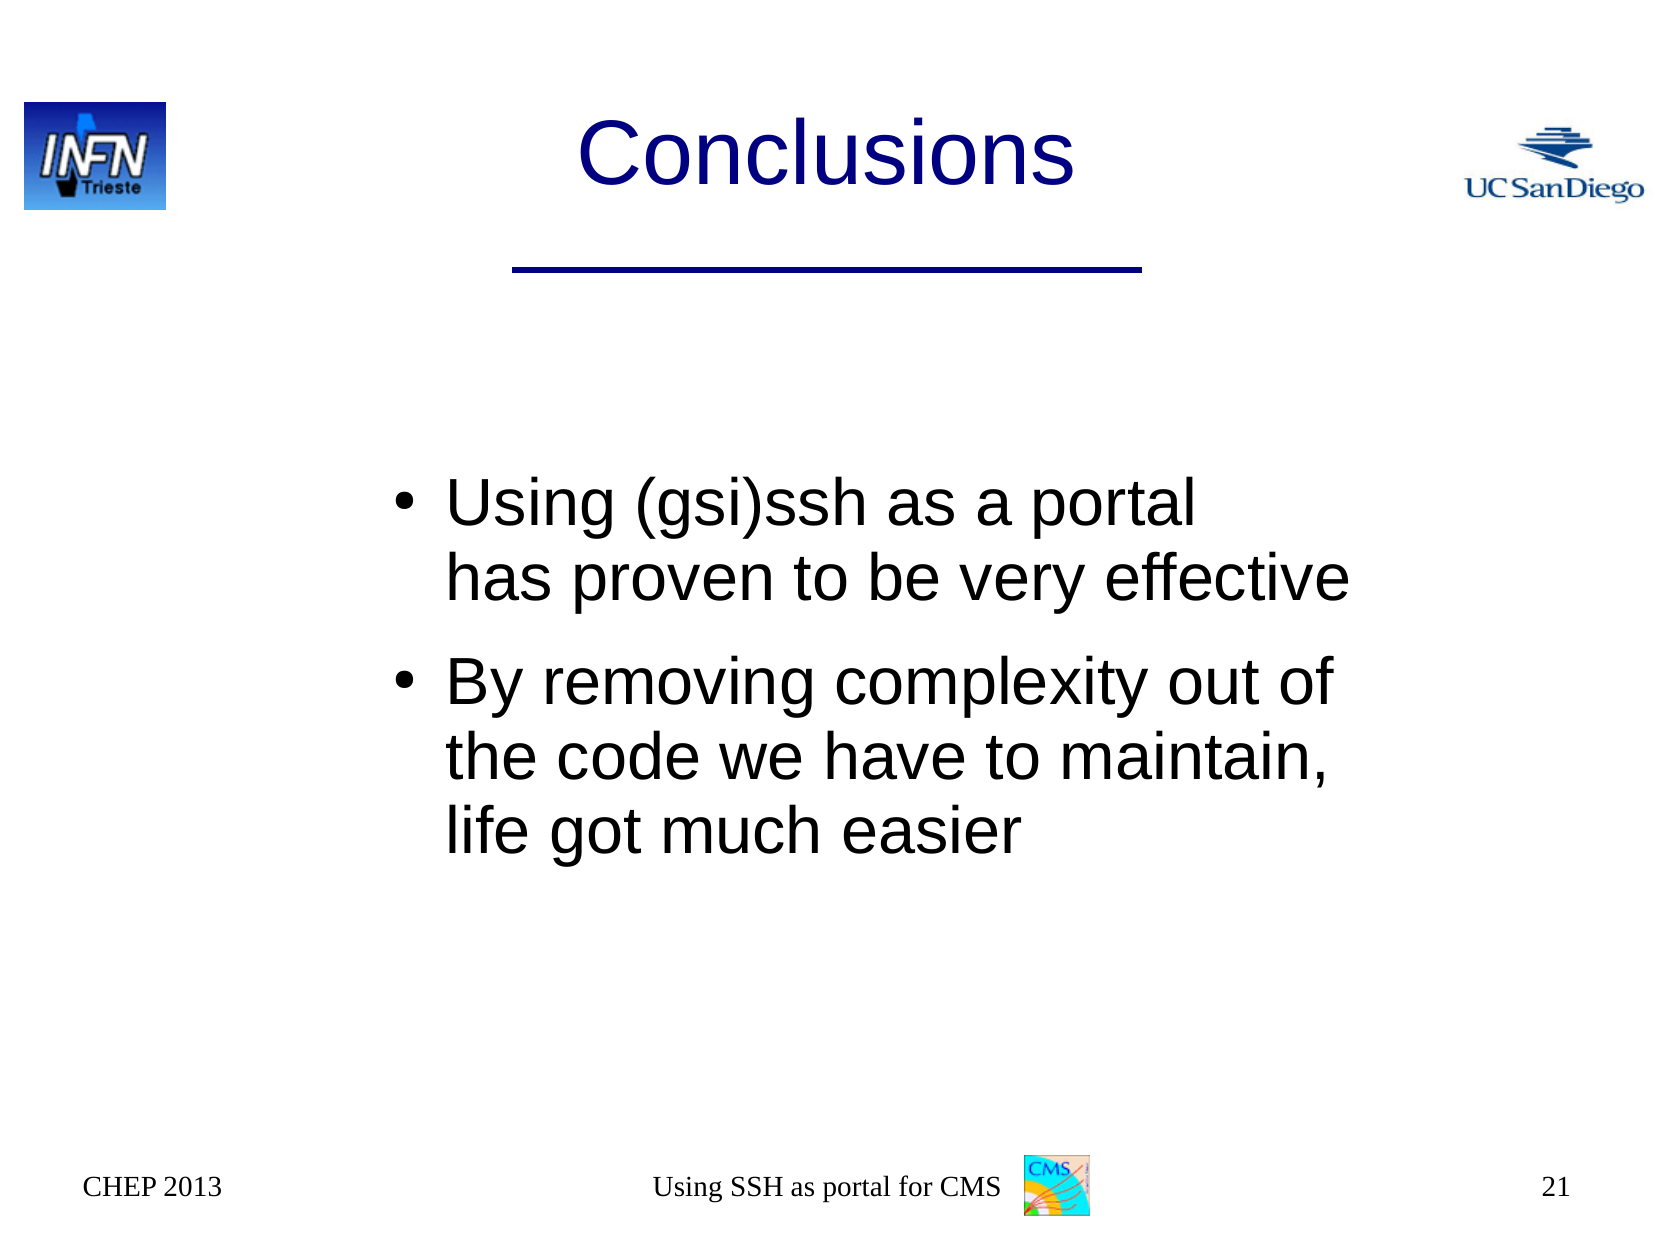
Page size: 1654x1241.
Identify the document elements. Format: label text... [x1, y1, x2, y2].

picture [1571, 89, 1654, 240]
title Conclusions [82, 49, 1571, 257]
list Using (gsi)ssh as a portal has proven to be very effective By removing complexity out of the code we have to maintain, life got much easier [375, 465, 1538, 1126]
picture [24, 102, 82, 210]
picture [1024, 1155, 1090, 1216]
